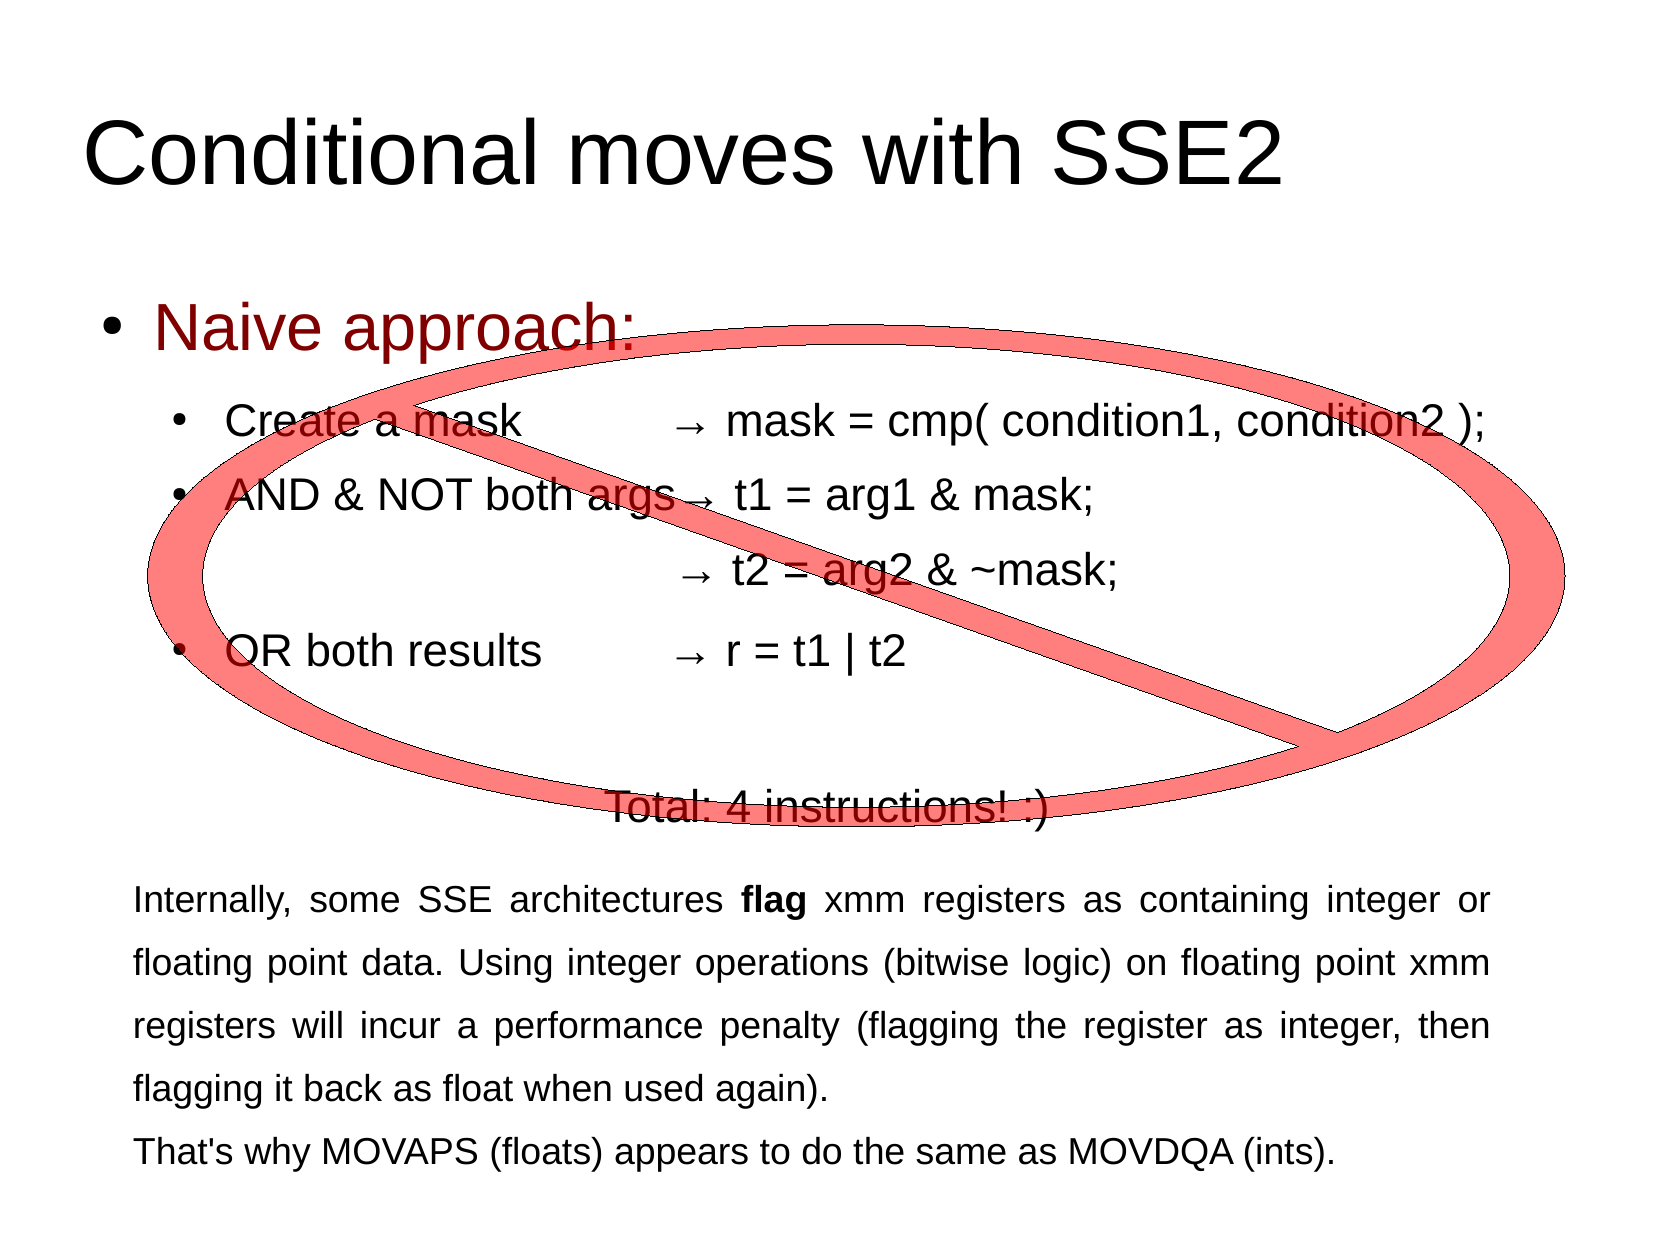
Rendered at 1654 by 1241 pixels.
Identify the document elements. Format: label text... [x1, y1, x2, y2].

text_box Internally, some SSE architectures flag xmm registers as containing integer or floating point data. Using integer operations (bitwise logic) on floating point xmm registers will incur a performance penalty (flagging the register as integer, then flagging it back as float when used again). That's why MOVAPS (floats) appears to do the same as MOVDQA (ints). [118, 850, 1506, 1161]
title Conditional moves with SSE2 [82, 49, 1571, 257]
list Naive approach: [82, 290, 1571, 1109]
text_box [147, 324, 1566, 827]
